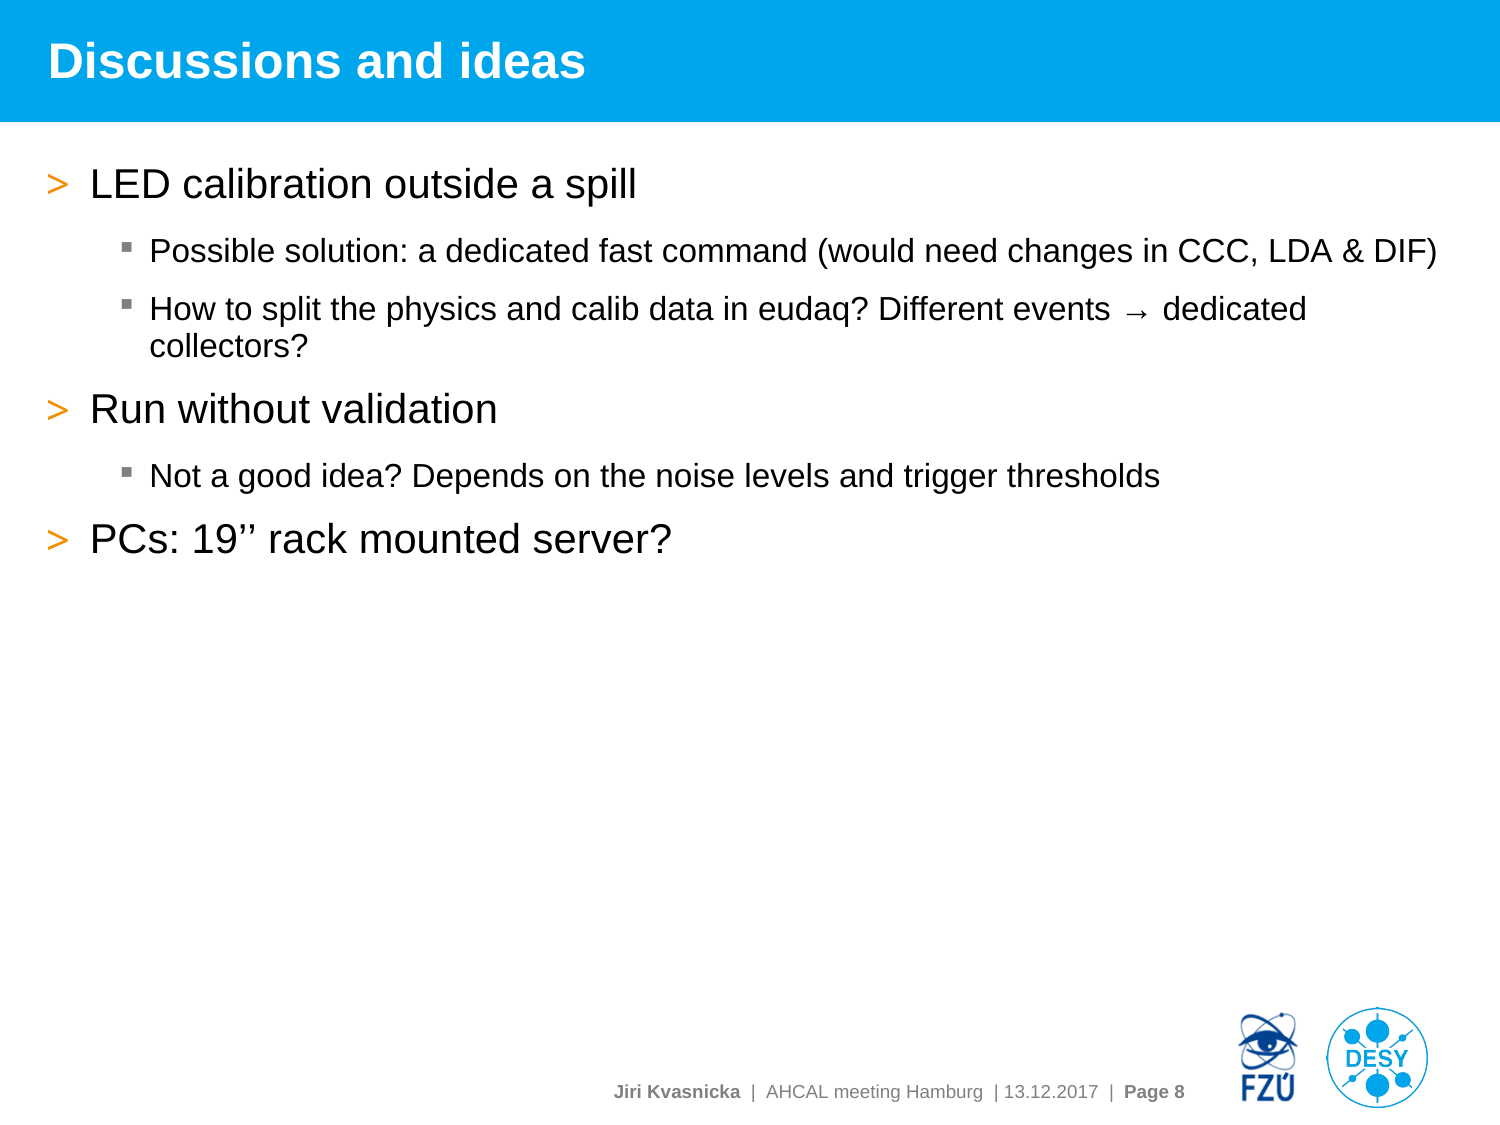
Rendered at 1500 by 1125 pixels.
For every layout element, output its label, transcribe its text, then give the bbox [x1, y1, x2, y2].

title Discussions and ideas [47, 16, 1446, 107]
picture [1215, 1004, 1321, 1110]
list LED calibration outside a spill Possible solution: a dedicated fast command (would need changes in CCC, LDA & DIF) How to split the physics and calib data in eudaq? Different events → dedicated collectors? Run without validation Not a good idea? Depends on the noise levels and trigger thresholds PCs: 19’’ rack mounted server? [46, 160, 1444, 813]
picture [1326, 1007, 1428, 1108]
